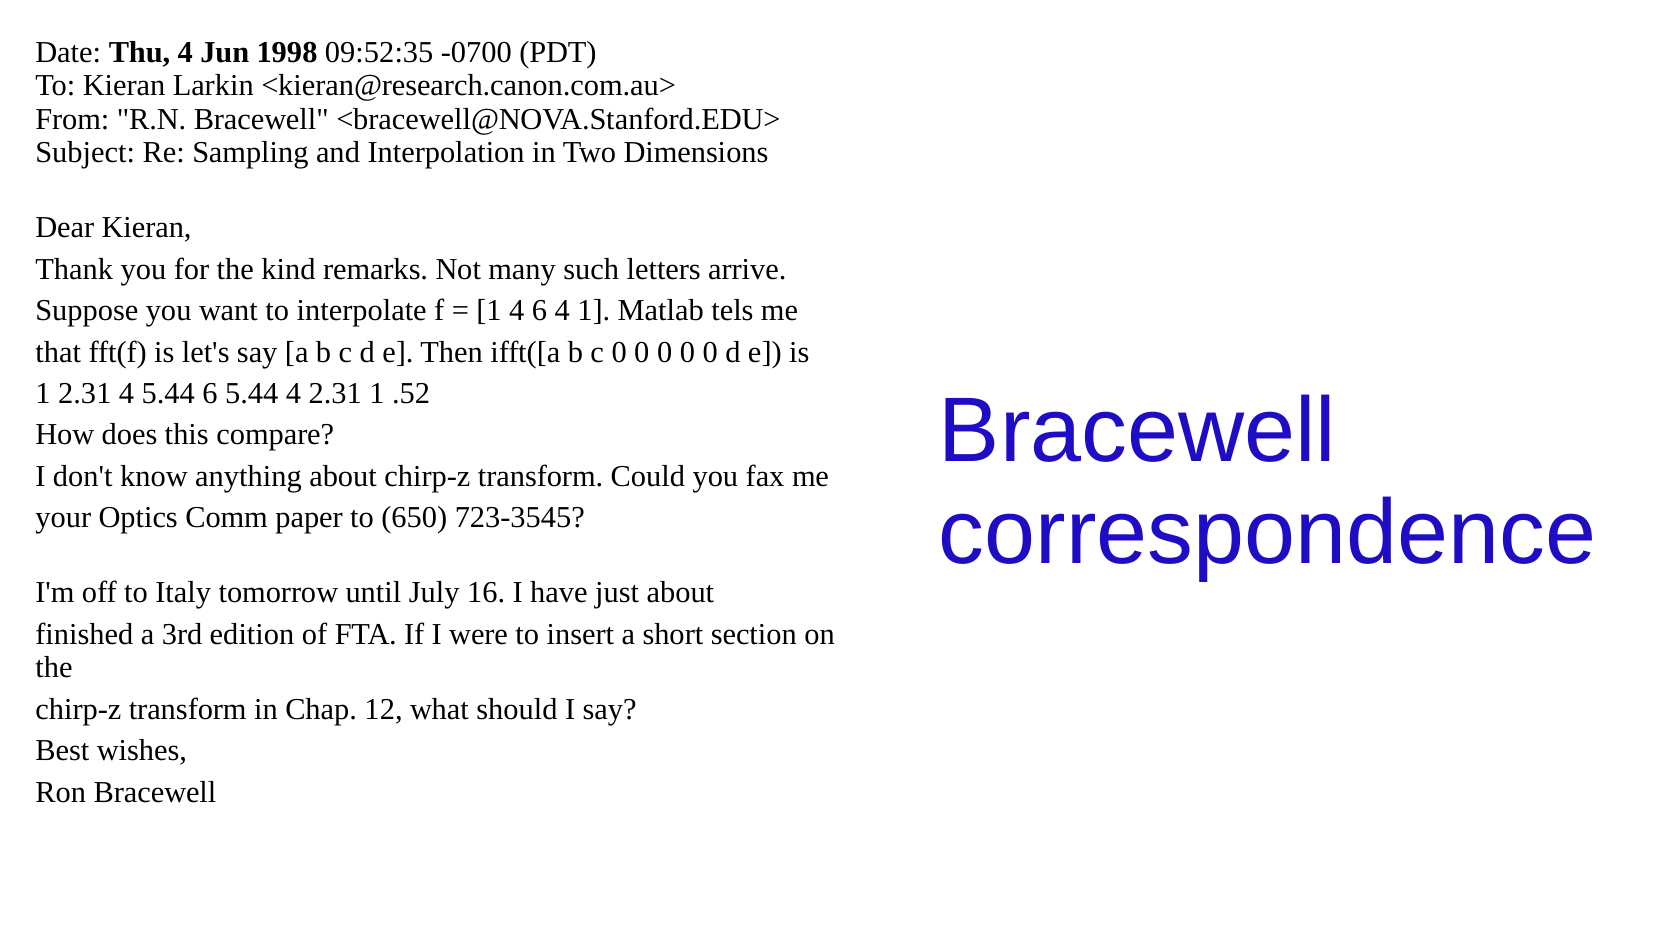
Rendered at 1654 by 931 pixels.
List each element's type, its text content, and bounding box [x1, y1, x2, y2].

title Bracewell correspondence [938, 377, 1625, 584]
list Date: Thu, 4 Jun 1998 09:52:35 -0700 (PDT) To: Kieran Larkin <kieran@research.canon.com.au> From: "R.N. Bracewell" <bracewell@NOVA.Stanford.EDU> Subject: Re: Sampling and Interpolation in Two Dimensions Dear Kieran, Thank you for the kind remarks. Not many such letters arrive. Suppose you want to interpolate f = [1 4 6 4 1]. Matlab tels me that fft(f) is let's say [a b c d e]. Then ifft([a b c 0 0 0 0 0 d e]) is 1 2.31 4 5.44 6 5.44 4 2.31 1 .52 How does this compare? I don't know anything about chirp-z transform. Could you fax me your Optics Comm paper to (650) 723-3545? I'm off to Italy tomorrow until July 16. I have just about finished a 3rd edition of FTA. If I were to insert a short section on the chirp-z transform in Chap. 12, what should I say? Best wishes, Ron Bracewell [35, 35, 875, 851]
